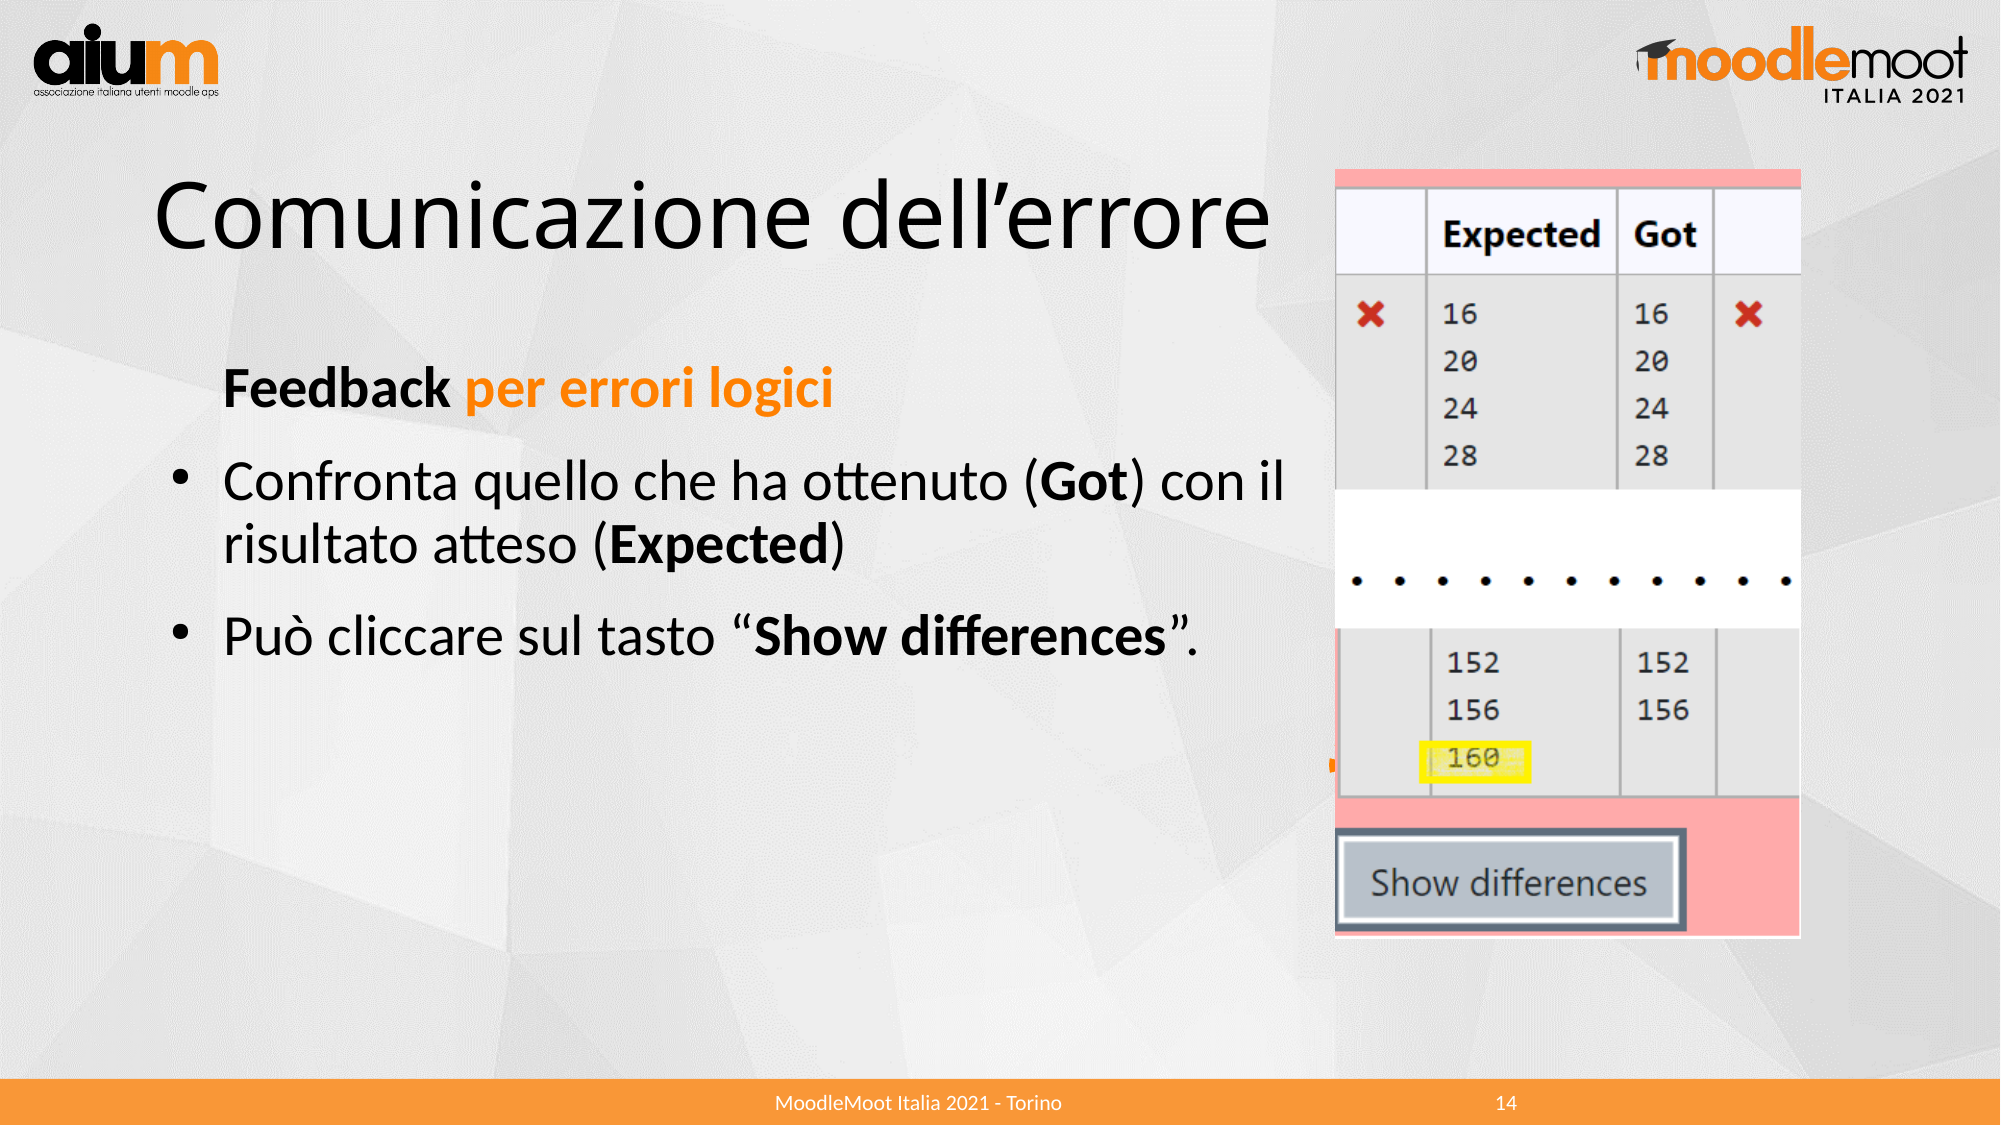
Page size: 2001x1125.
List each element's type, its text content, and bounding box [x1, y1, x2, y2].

list Feedback per errori logici Confronta quello che ha ottenuto (Got) con il risultato atteso (Expected) Può cliccare sul tasto “Show differences”. [137, 349, 1335, 781]
title Comunicazione dell’errore [137, 110, 1863, 328]
picture [0, 0, 2001, 1125]
